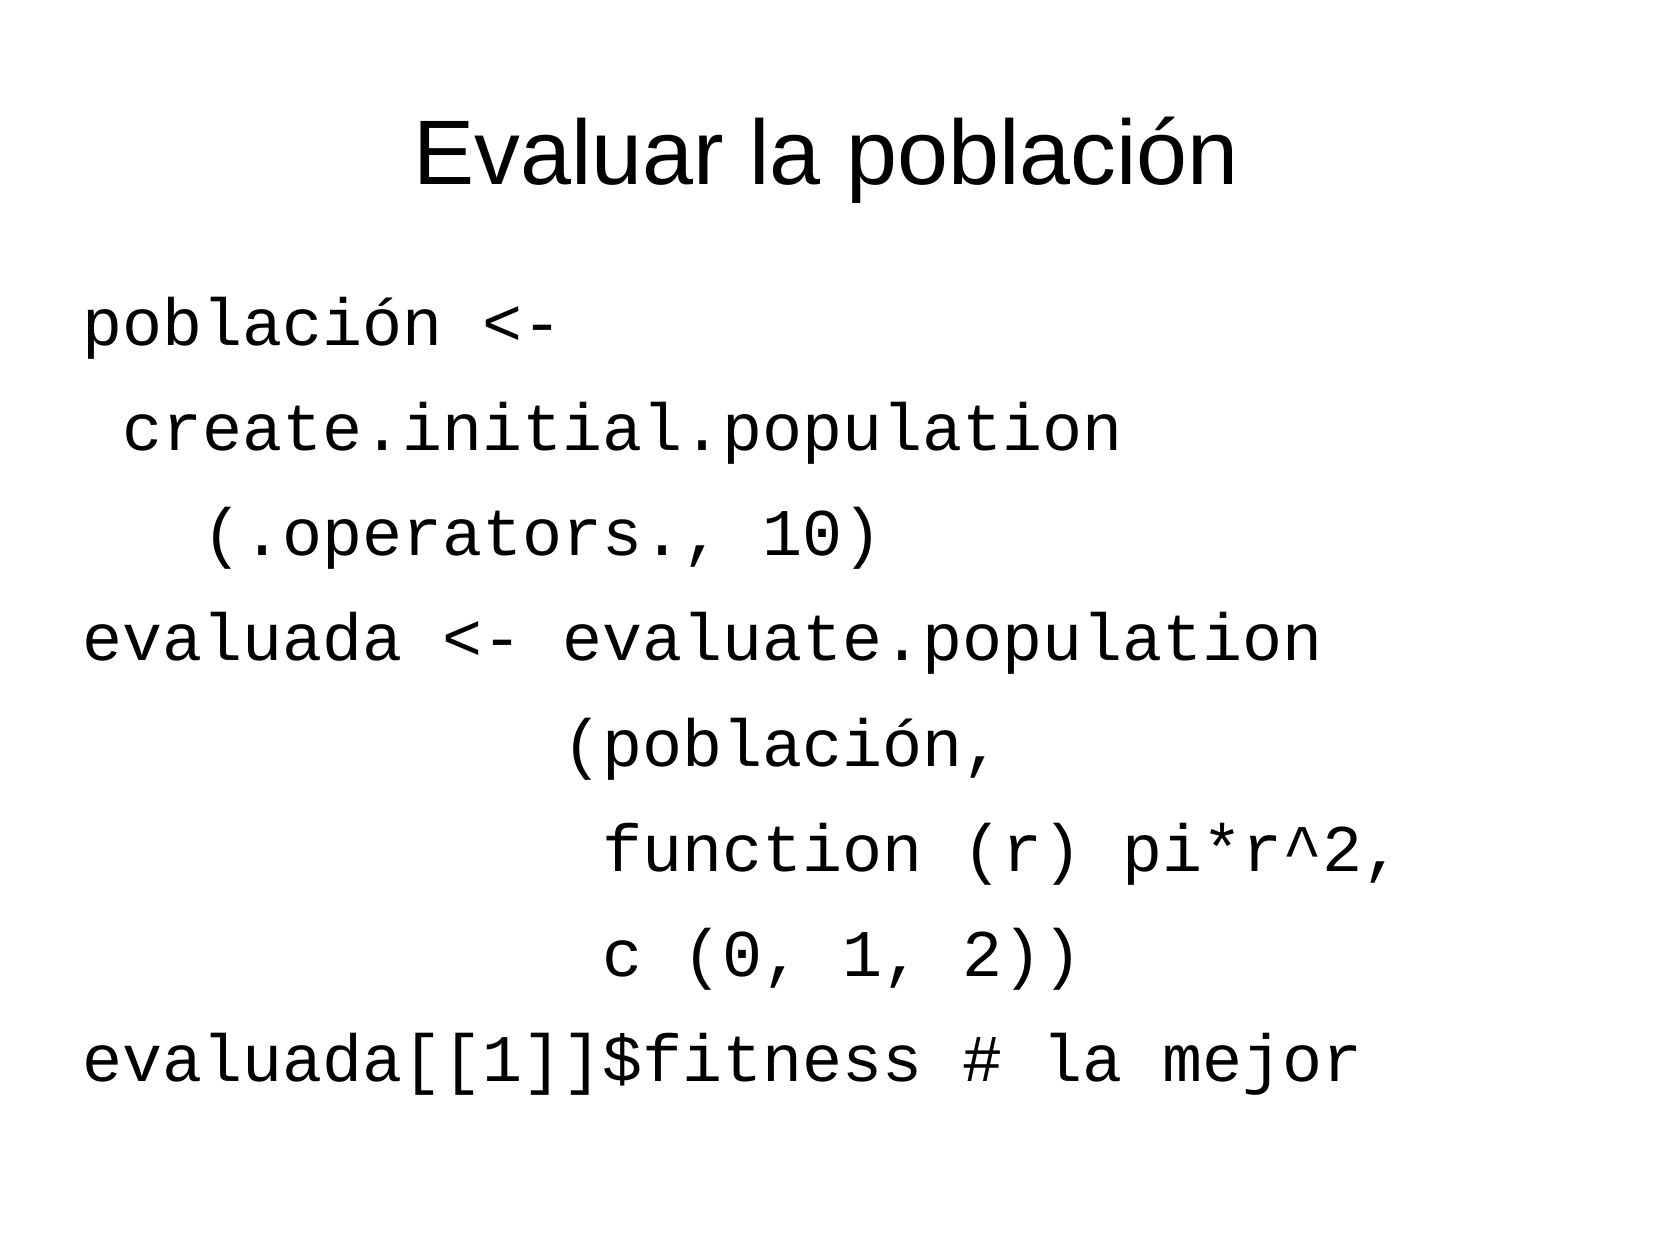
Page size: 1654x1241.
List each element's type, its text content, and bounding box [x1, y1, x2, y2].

title Evaluar la población [82, 49, 1571, 257]
list población <- create.initial.population (.operators., 10) evaluada <- evaluate.population (población, function (r) pi*r^2, c (0, 1, 2)) evaluada[[1]]$fitness # la mejor [82, 290, 1571, 1217]
